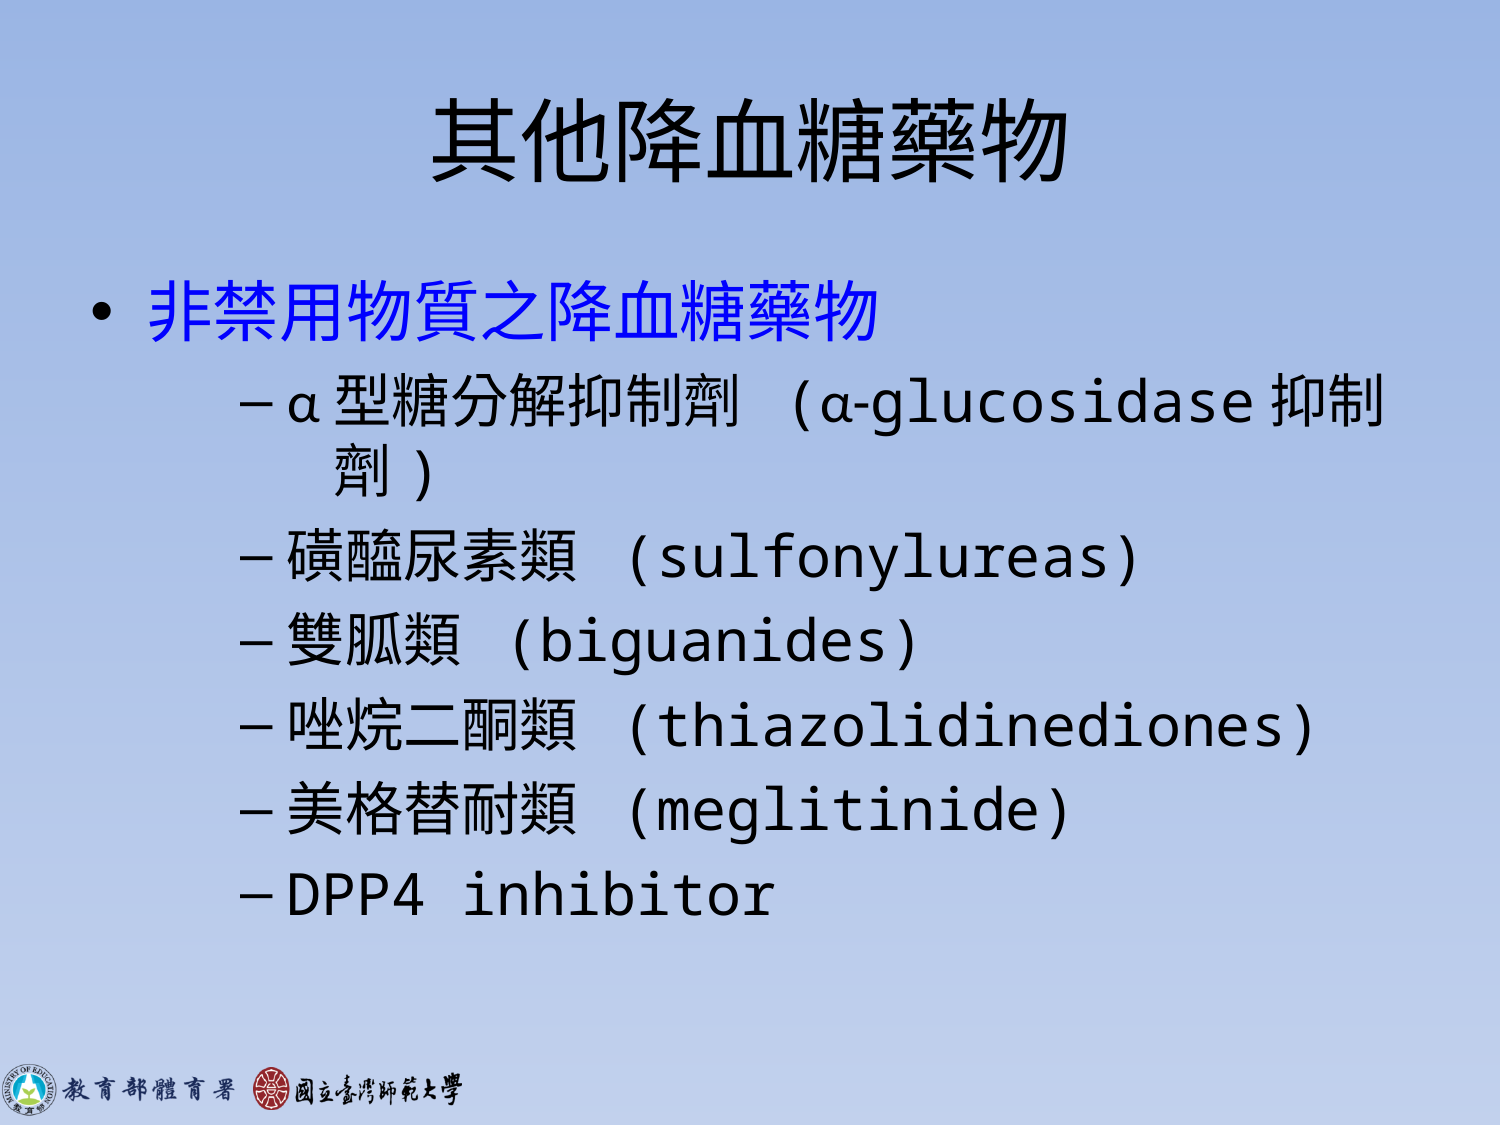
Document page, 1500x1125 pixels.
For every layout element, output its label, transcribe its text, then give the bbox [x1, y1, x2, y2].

list 非禁用物質之降血糖藥物 α型糖分解抑制劑 (α-glucosidase抑制劑) 磺醯尿素類 (sulfonylureas) 雙胍類 (biguanides) 唑烷二酮類 (thiazolidinediones) 美格替耐類 (meglitinide) DPP4 inhibitor [75, 262, 1426, 1005]
title 其他降血糖藥物 [75, 45, 1426, 233]
